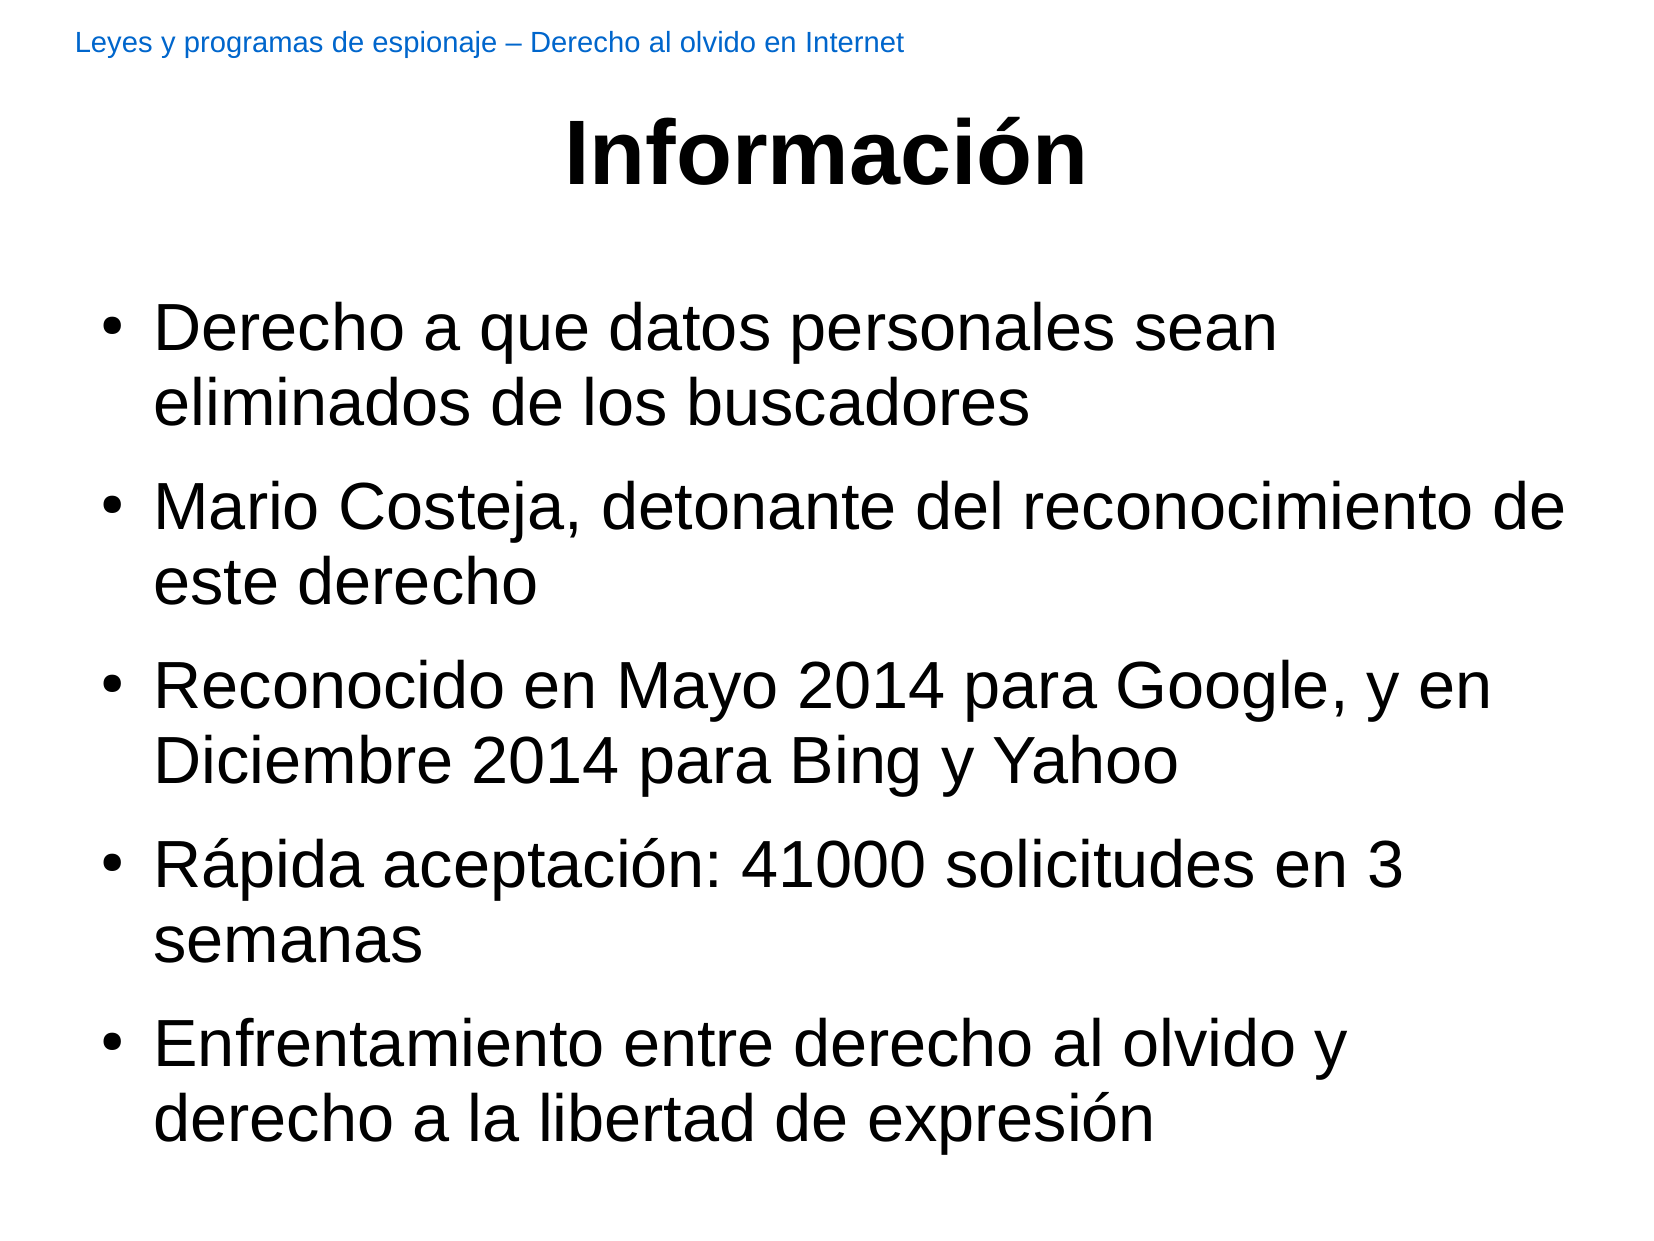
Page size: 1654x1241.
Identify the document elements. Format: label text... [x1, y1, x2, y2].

list Derecho a que datos personales sean eliminados de los buscadores Mario Costeja, detonante del reconocimiento de este derecho Reconocido en Mayo 2014 para Google, y en Diciembre 2014 para Bing y Yahoo Rápida aceptación: 41000 solicitudes en 3 semanas Enfrentamiento entre derecho al olvido y derecho a la libertad de expresión [82, 290, 1571, 1010]
title Información [82, 49, 1571, 257]
text_box Leyes y programas de espionaje – Derecho al olvido en Internet [60, 18, 1006, 99]
